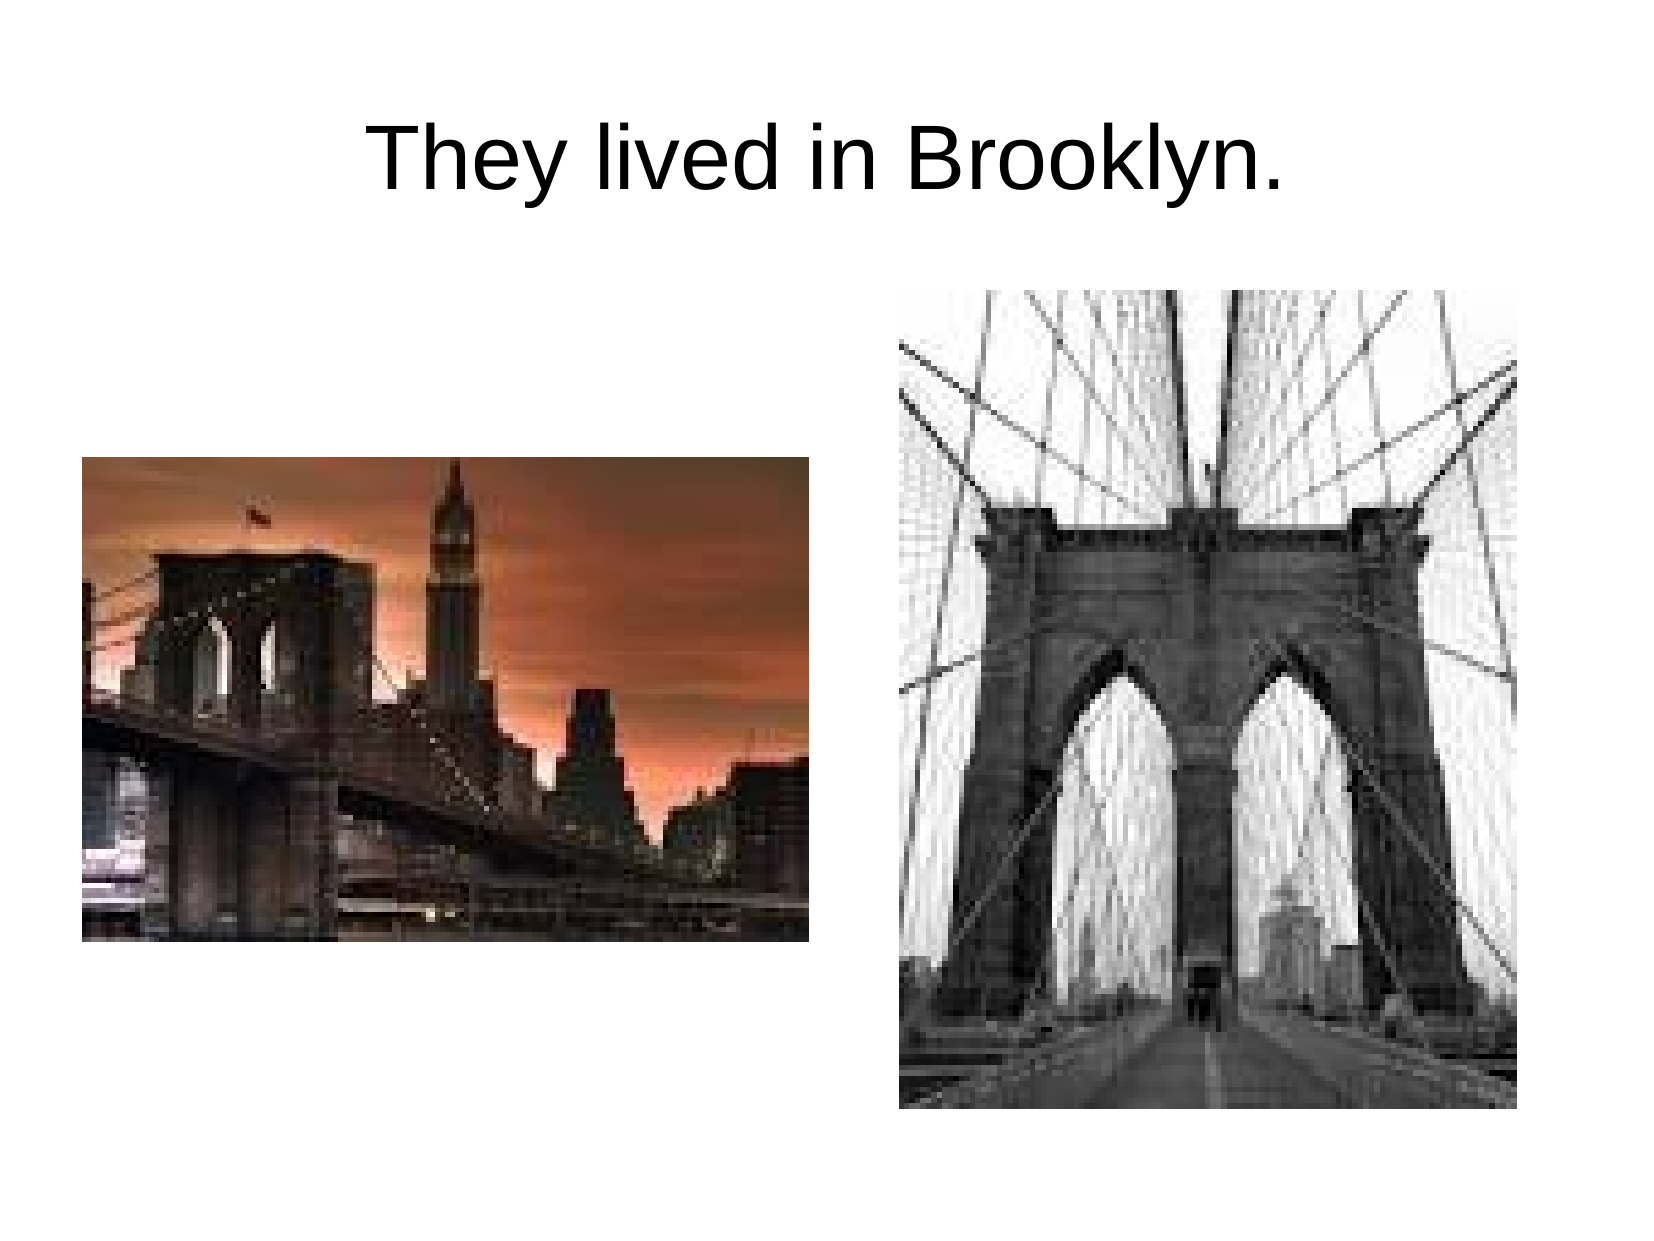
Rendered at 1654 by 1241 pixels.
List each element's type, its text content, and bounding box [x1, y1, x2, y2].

title They lived in Brooklyn. [82, 49, 1571, 257]
picture [899, 290, 1517, 1109]
picture [82, 457, 809, 942]
